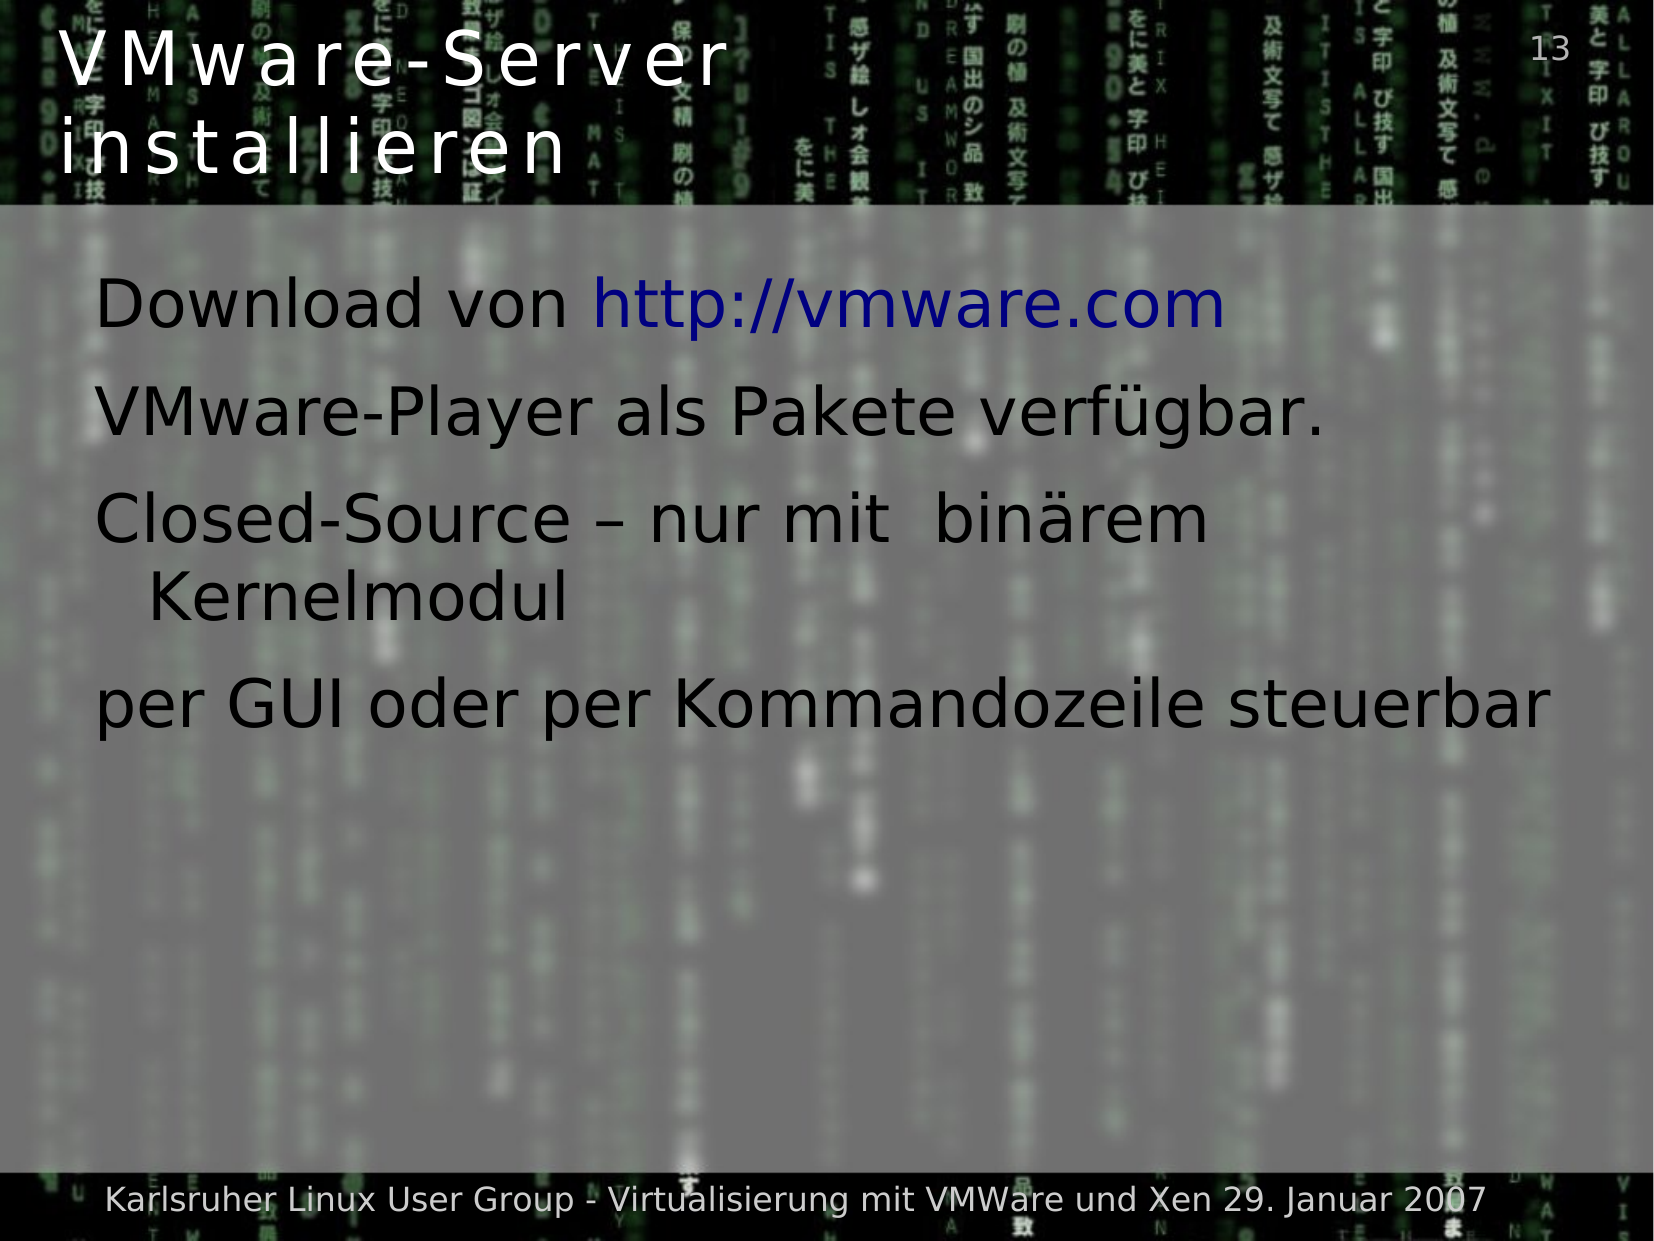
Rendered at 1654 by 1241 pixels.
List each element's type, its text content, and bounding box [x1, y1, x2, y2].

list Download von http://vmware.com VMware-Player als Pakete verfügbar. Closed-Source – nur mit binärem Kernelmodul per GUI oder per Kommandozeile steuerbar [76, 265, 1565, 1070]
picture [0, 0, 1654, 1241]
title VMware-Server installieren [59, 29, 1270, 178]
